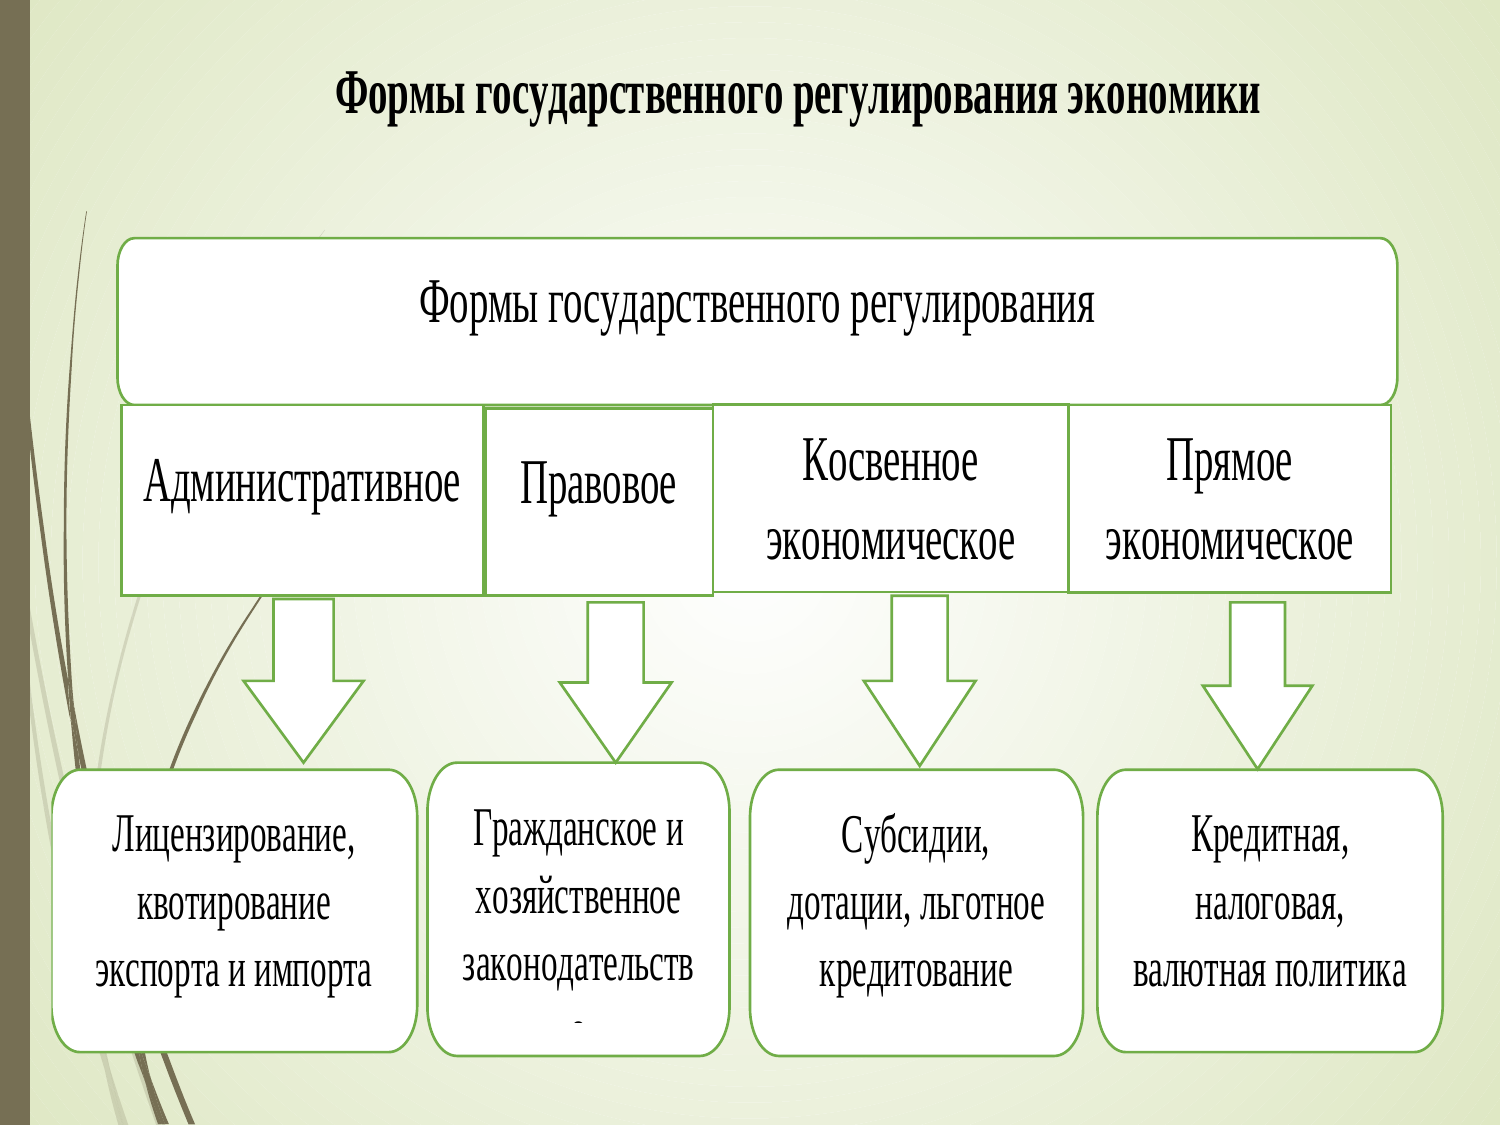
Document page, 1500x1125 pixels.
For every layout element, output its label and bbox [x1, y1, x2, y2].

picture [51, 54, 1453, 1062]
